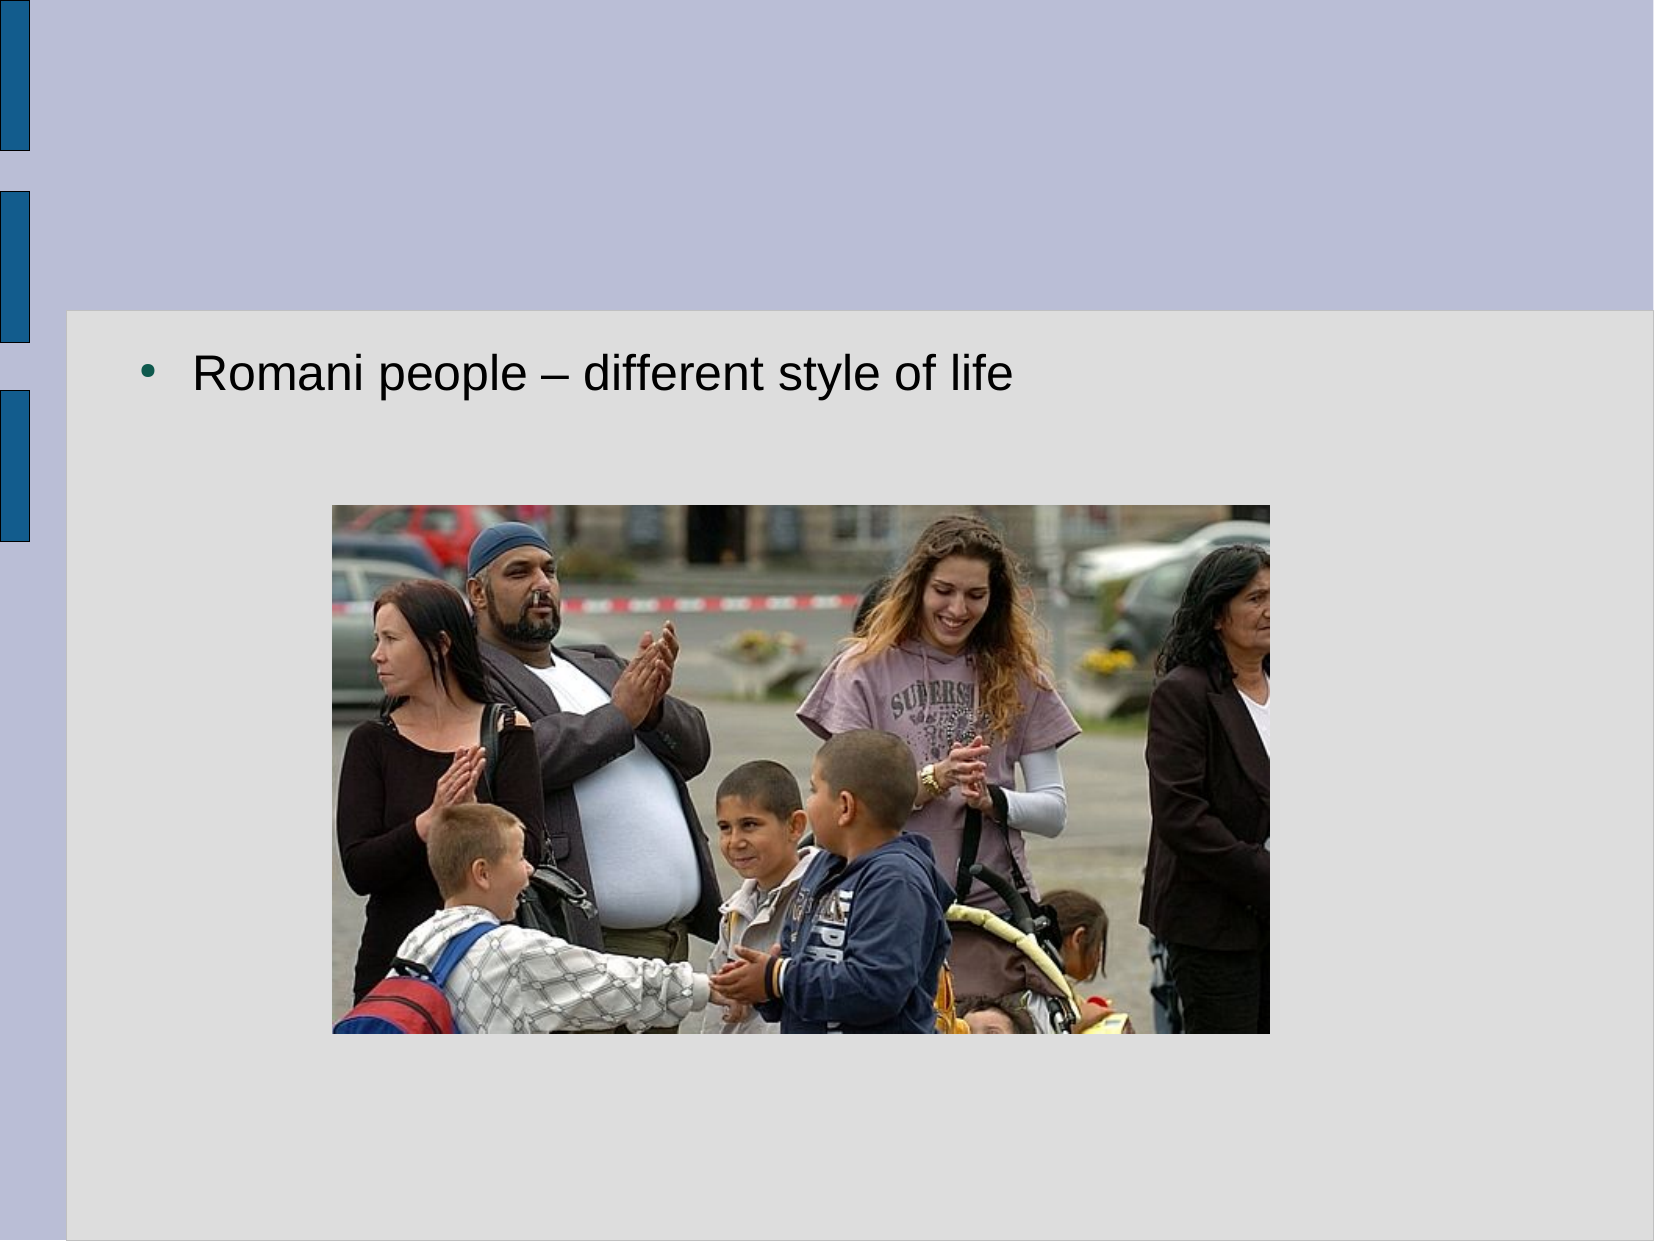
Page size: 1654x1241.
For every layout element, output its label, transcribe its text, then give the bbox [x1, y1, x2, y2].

list Romani people – different style of life [121, 344, 1534, 1127]
picture [332, 505, 1270, 1034]
